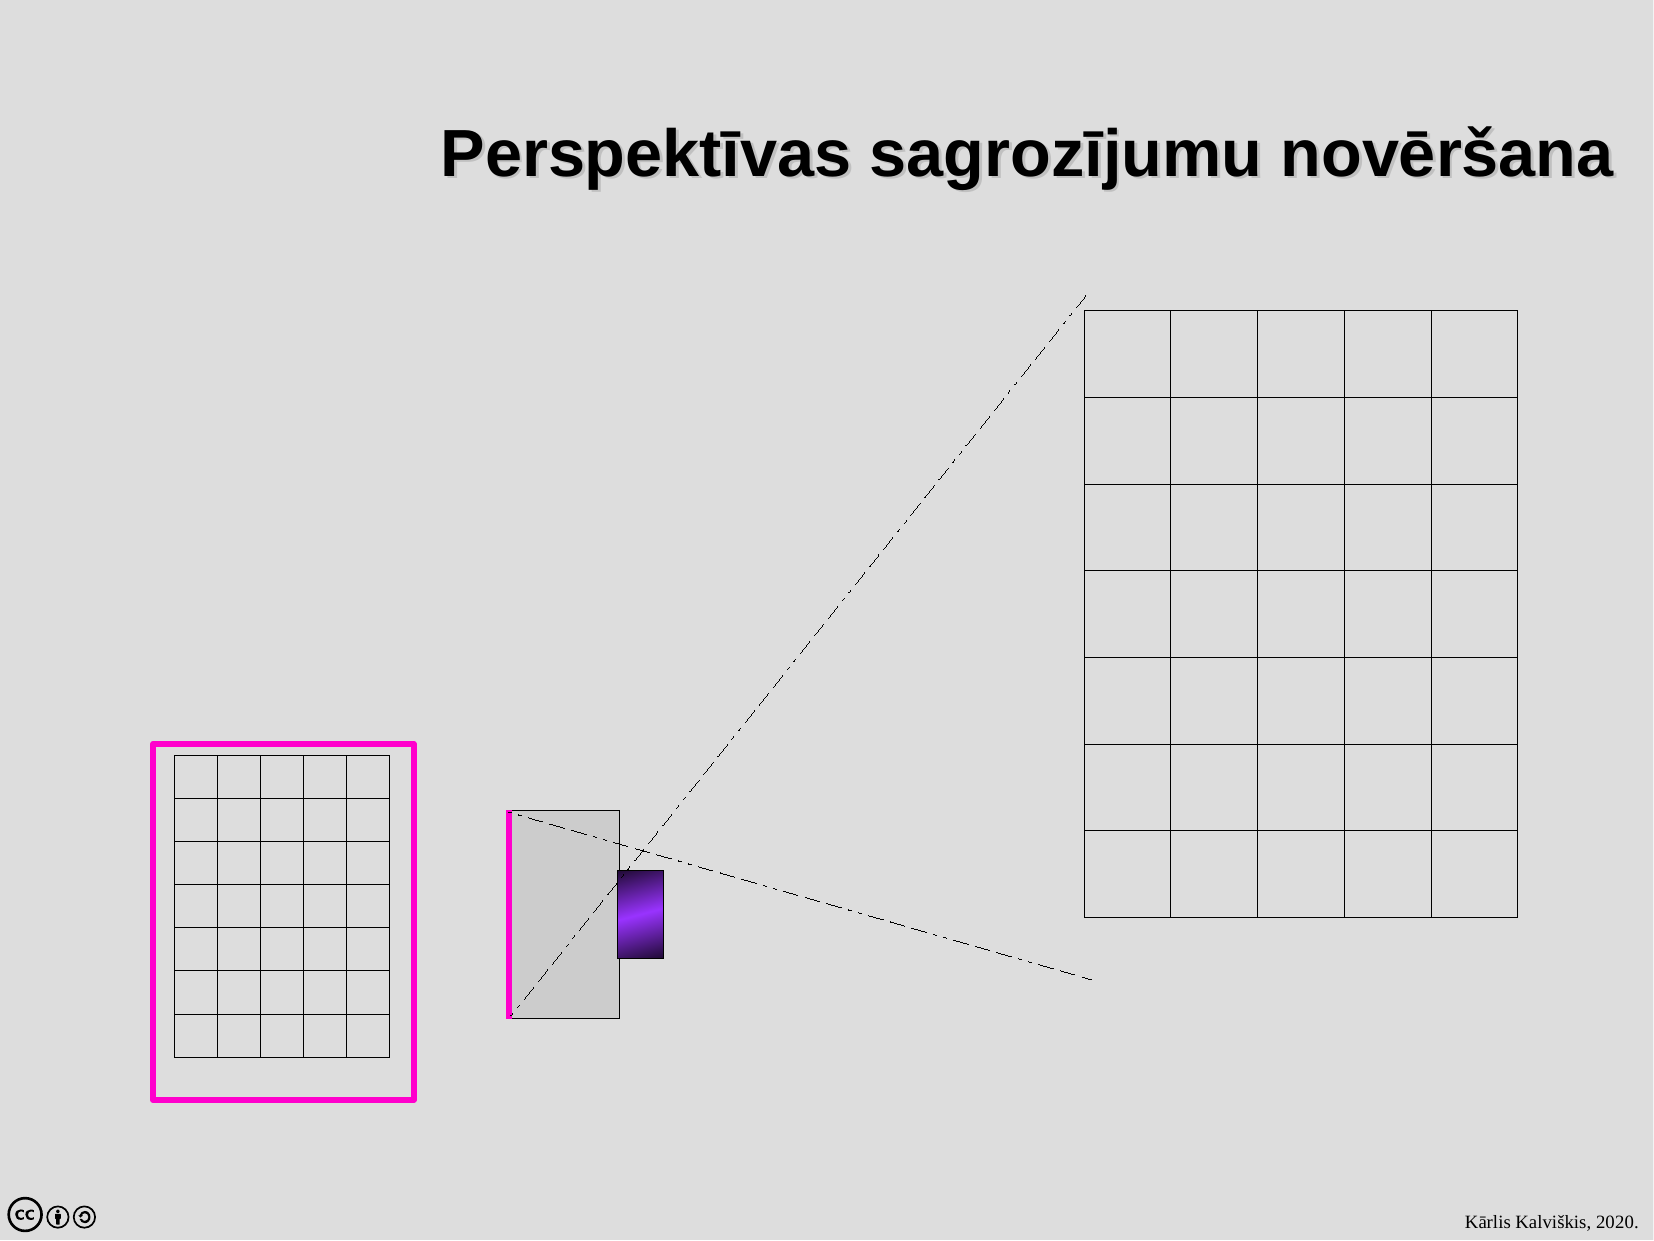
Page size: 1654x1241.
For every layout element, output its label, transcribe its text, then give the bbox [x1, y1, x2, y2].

title Perspektīvas sagrozījumu novēršana [42, 49, 1615, 257]
text_box [512, 810, 664, 1019]
